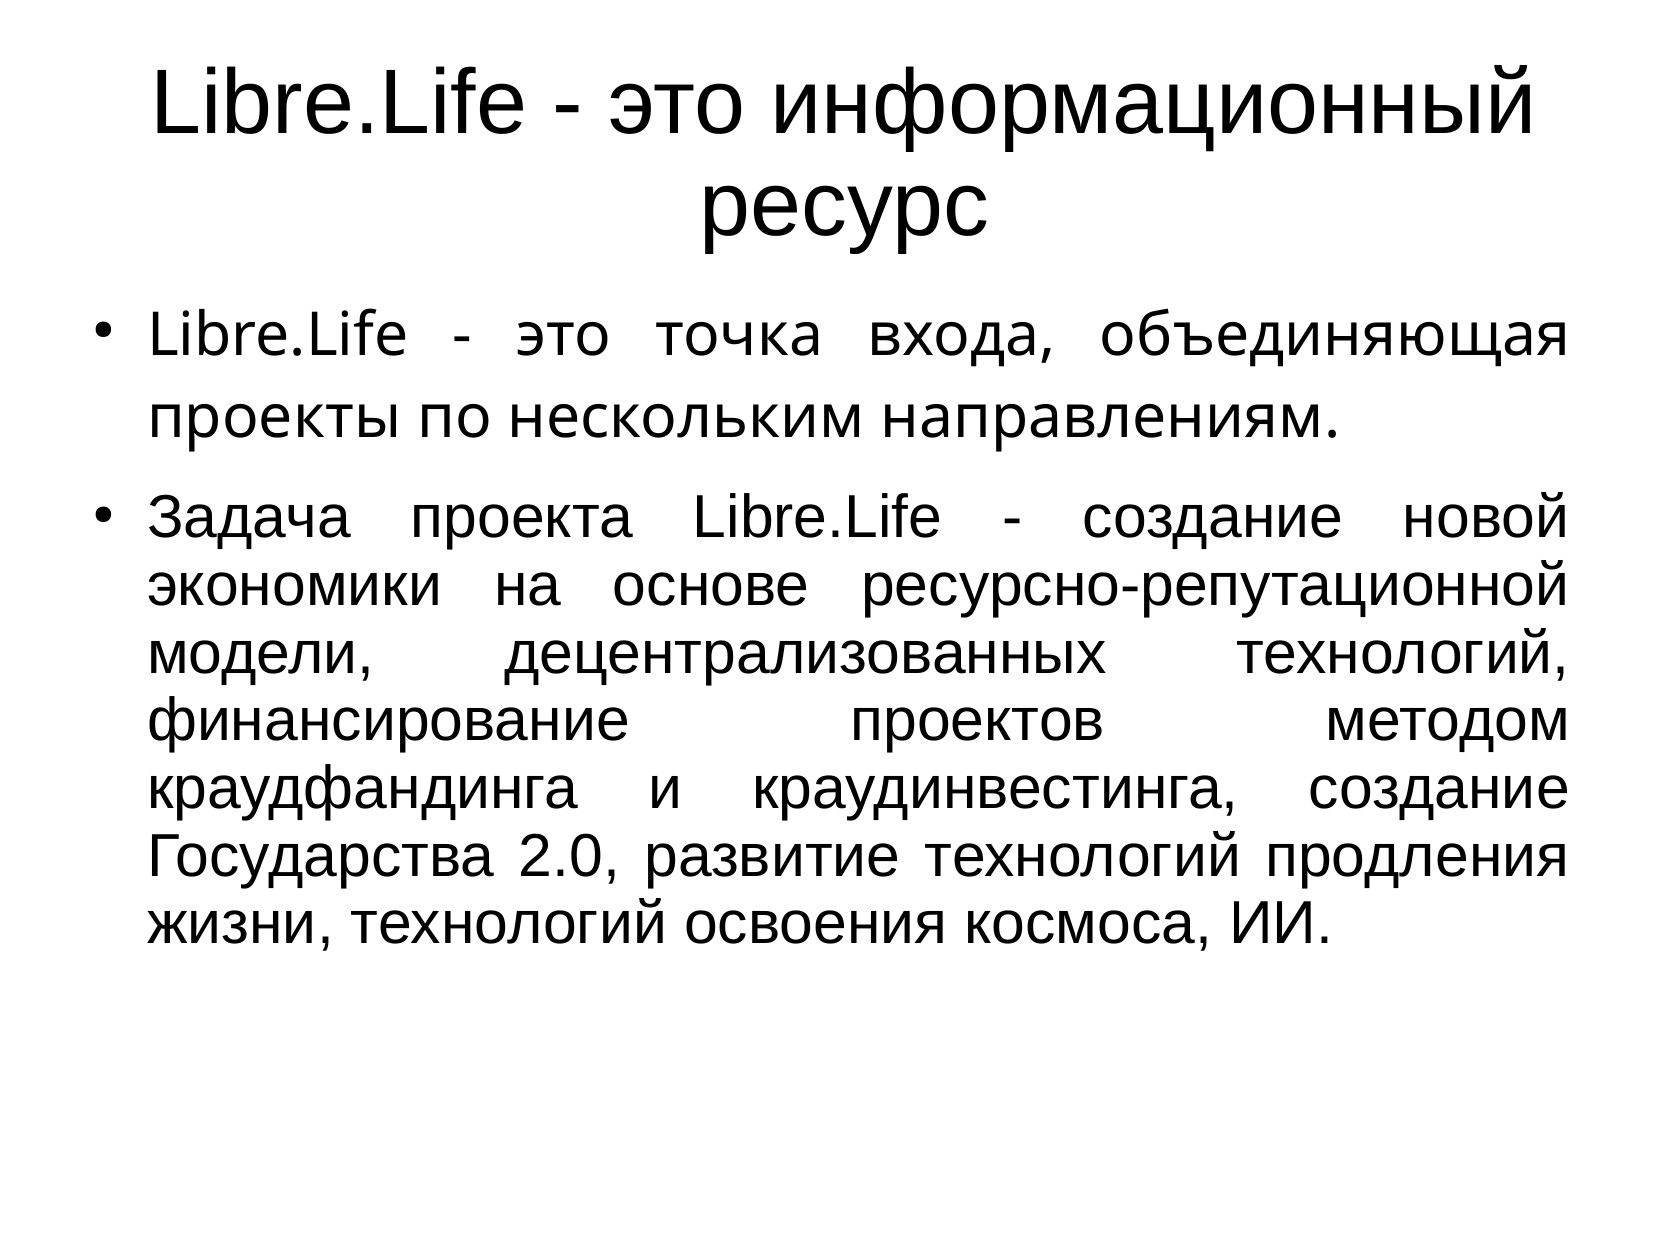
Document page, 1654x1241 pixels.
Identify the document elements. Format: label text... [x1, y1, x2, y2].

title Libre.Life - это информационный ресурс [82, 49, 1571, 257]
list Libre.Life - это точка входа, объединяющая проекты по нескольким направлениям. Задача проекта Libre.Life - создание новой экономики на основе ресурсно-репутационной модели, децентрализованных технологий, финансирование проектов методом краудфандинга и краудинвестинга, создание Государства 2.0, развитие технологий продления жизни, технологий освоения космоса, ИИ. [82, 290, 1571, 1010]
